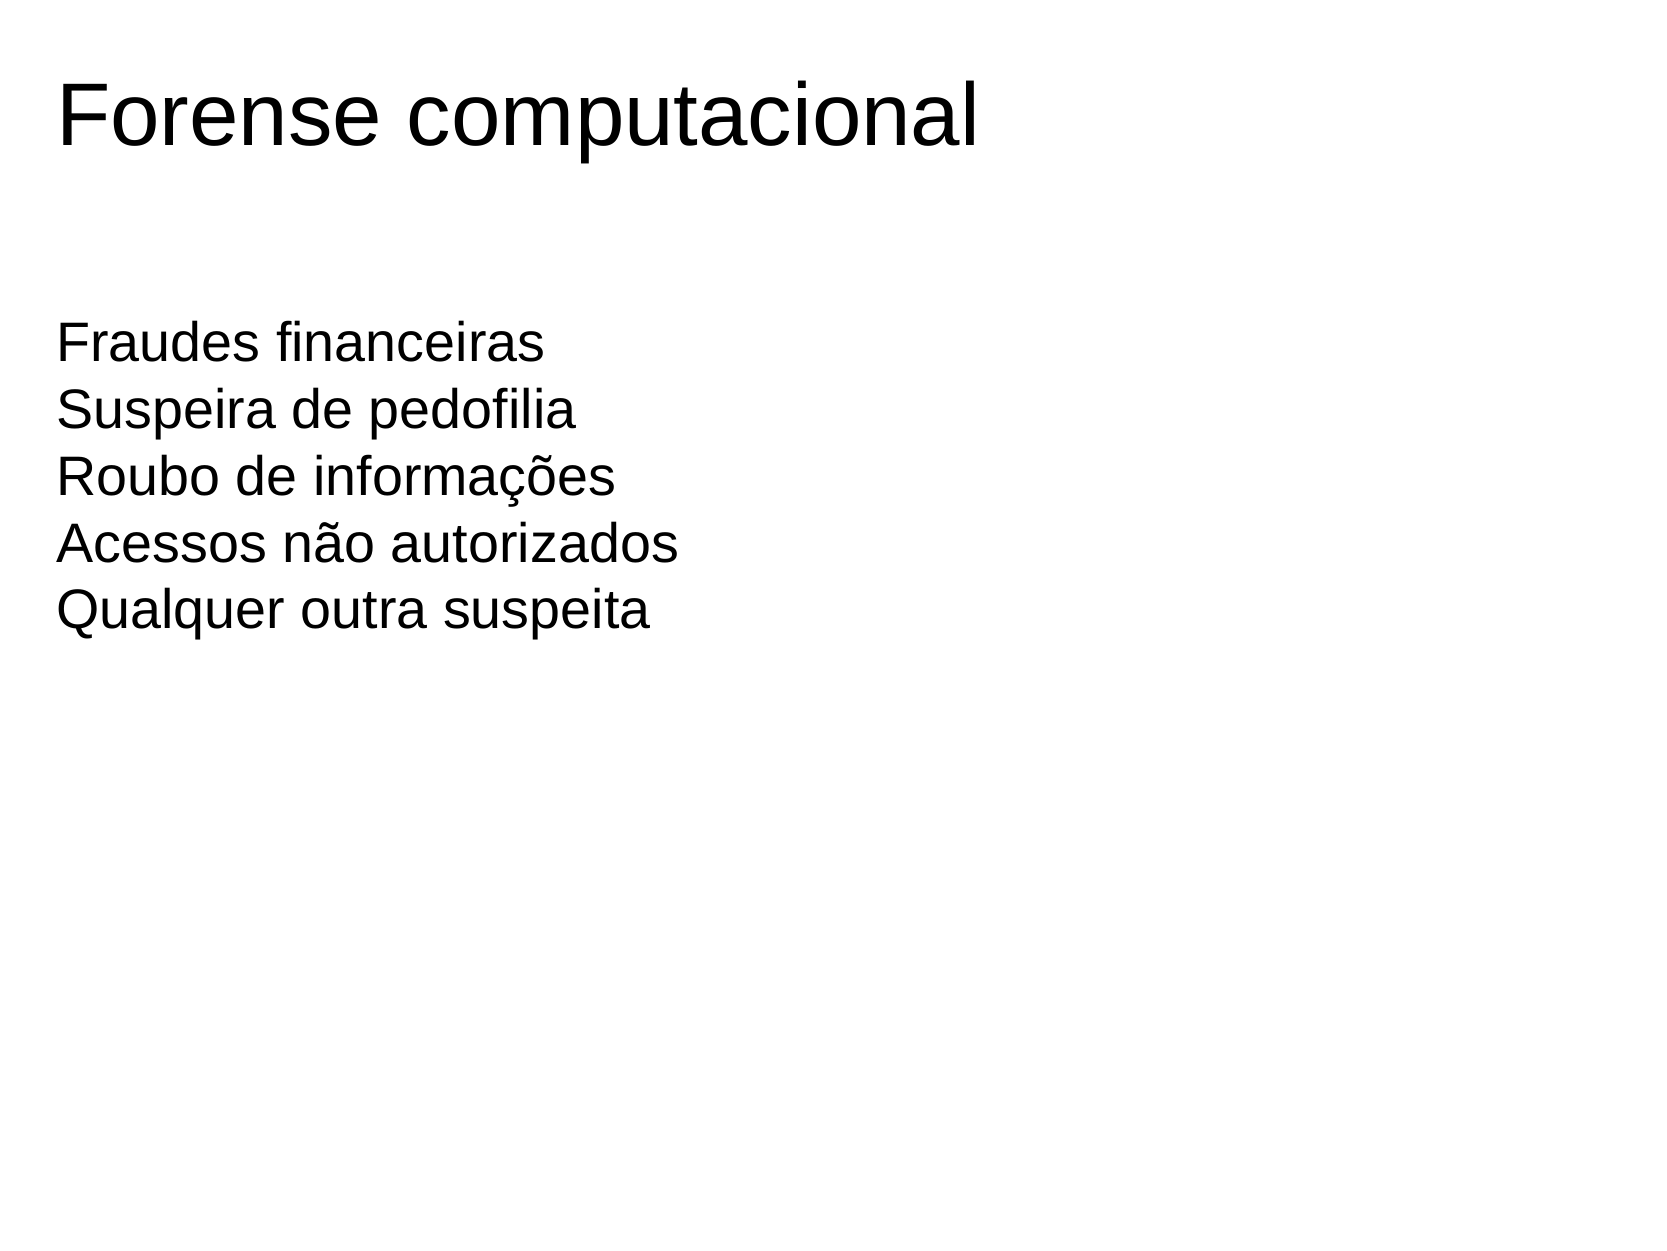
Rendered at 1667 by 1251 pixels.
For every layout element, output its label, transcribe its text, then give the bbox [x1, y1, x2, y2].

list Fraudes financeiras Suspeira de pedofilia Roubo de informações Acessos não autorizados Qualquer outra suspeita [50, 300, 1630, 1213]
title Forense computacional [50, 50, 1630, 213]
